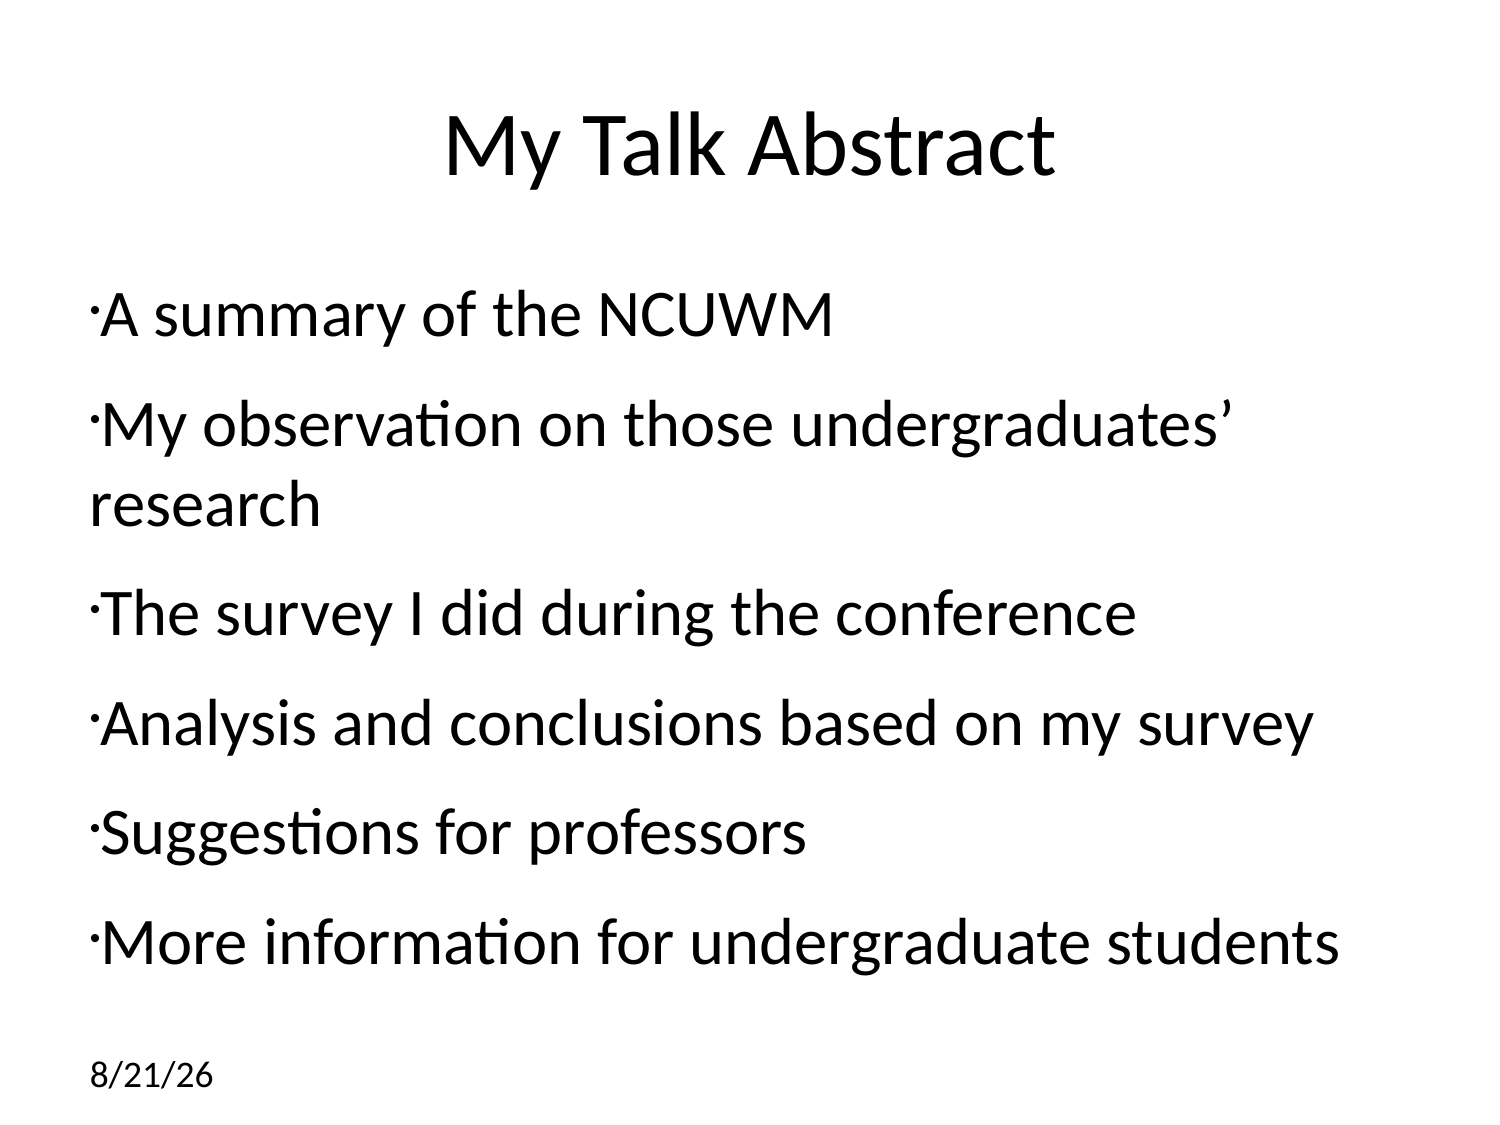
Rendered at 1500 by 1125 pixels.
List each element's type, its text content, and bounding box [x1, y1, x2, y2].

list A summary of the NCUWM My observation on those undergraduates’ research The survey I did during the conference Analysis and conclusions based on my survey Suggestions for professors More information for undergraduate students [75, 262, 1425, 1005]
title My Talk Abstract [75, 45, 1425, 233]
text_box 11/12/2025 [75, 1042, 425, 1103]
